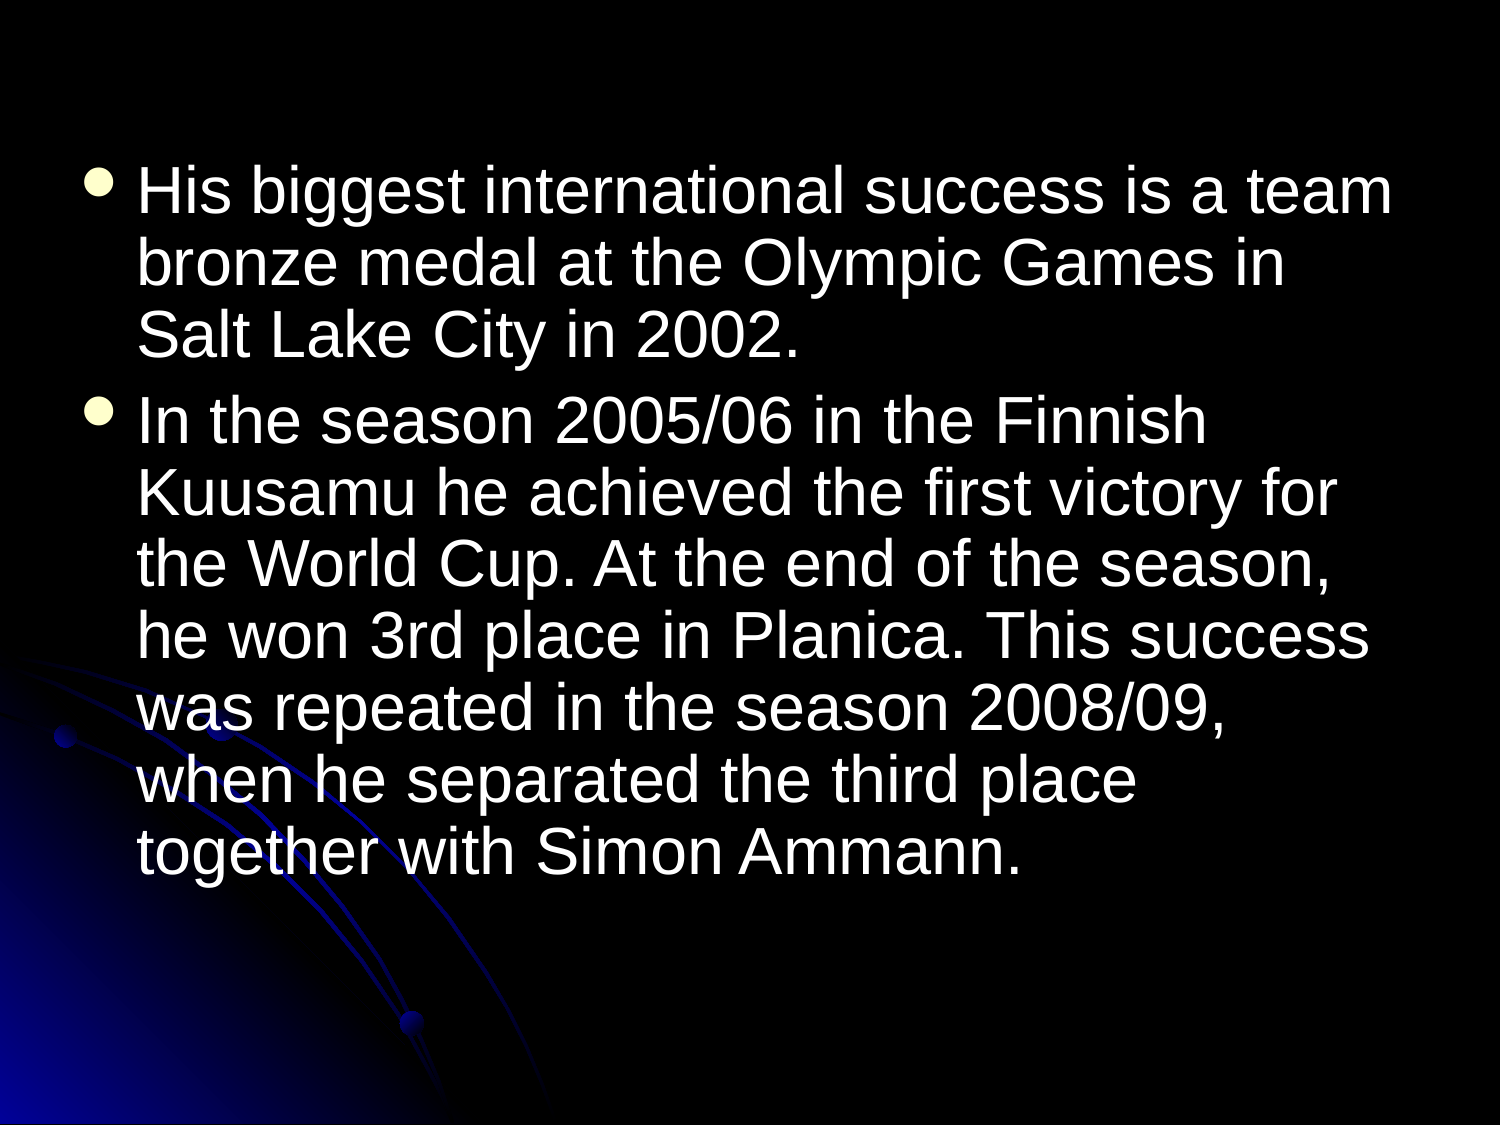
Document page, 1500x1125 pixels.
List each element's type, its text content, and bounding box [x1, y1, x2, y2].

list His biggest international success is a team bronze medal at the Olympic Games in Salt Lake City in 2002. In the season 2005/06 in the Finnish Kuusamu he achieved the first victory for the World Cup. At the end of the season, he won 3rd place in Planica. This success was repeated in the season 2008/09, when he separated the third place together with Simon Ammann. [64, 148, 1415, 947]
